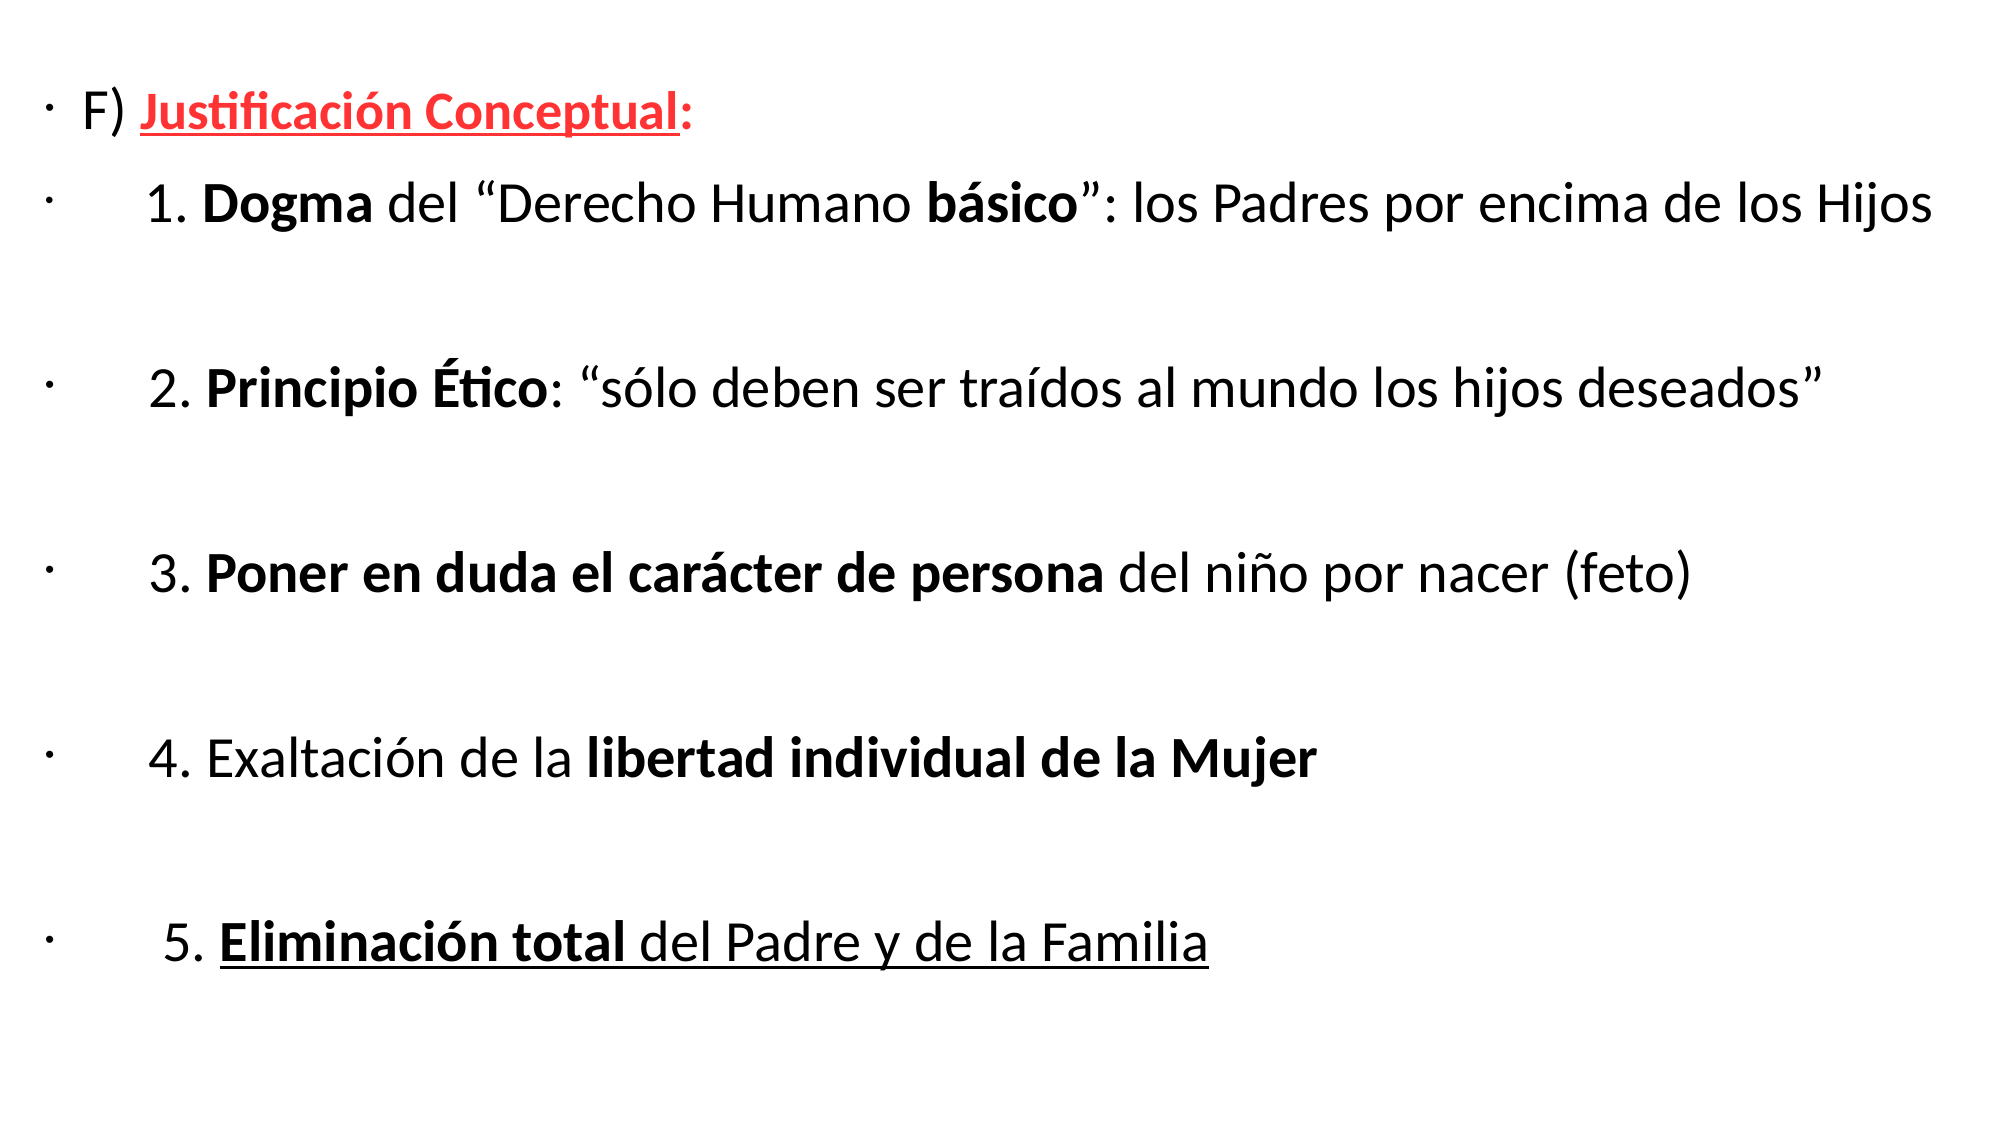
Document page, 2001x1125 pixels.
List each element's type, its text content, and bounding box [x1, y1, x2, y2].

list F) Justificación Conceptual: 1. Dogma del “Derecho Humano básico”: los Padres por encima de los Hijos 2. Principio Ético: “sólo deben ser traídos al mundo los hijos deseados” 3. Poner en duda el carácter de persona del niño por nacer (feto) 4. Exaltación de la libertad individual de la Mujer 5. Eliminación total del Padre y de la Familia [30, 71, 1963, 1085]
